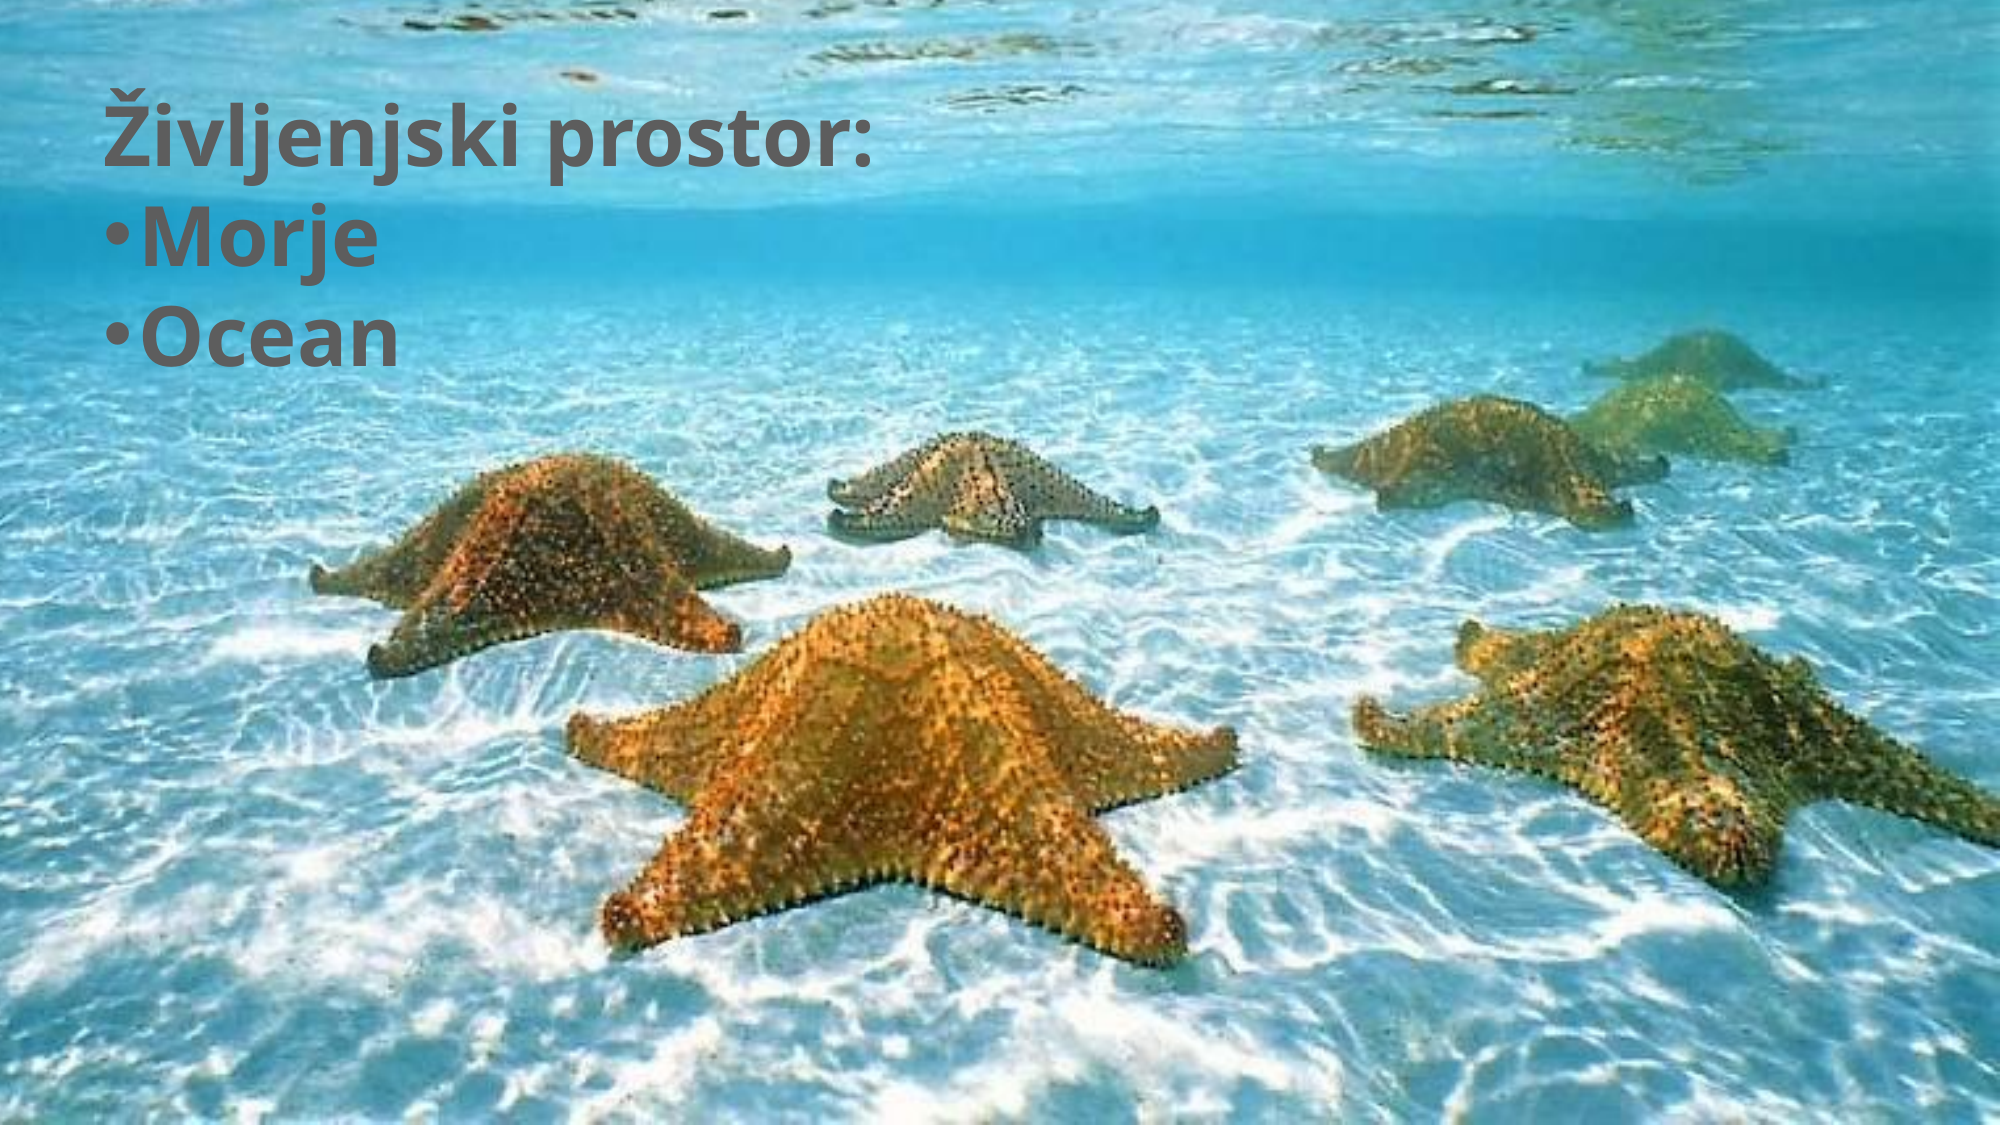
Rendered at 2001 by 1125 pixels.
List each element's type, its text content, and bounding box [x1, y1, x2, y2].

text_box Življenjski prostor: Morje Ocean [88, 75, 1078, 391]
picture [0, 0, 2000, 1125]
